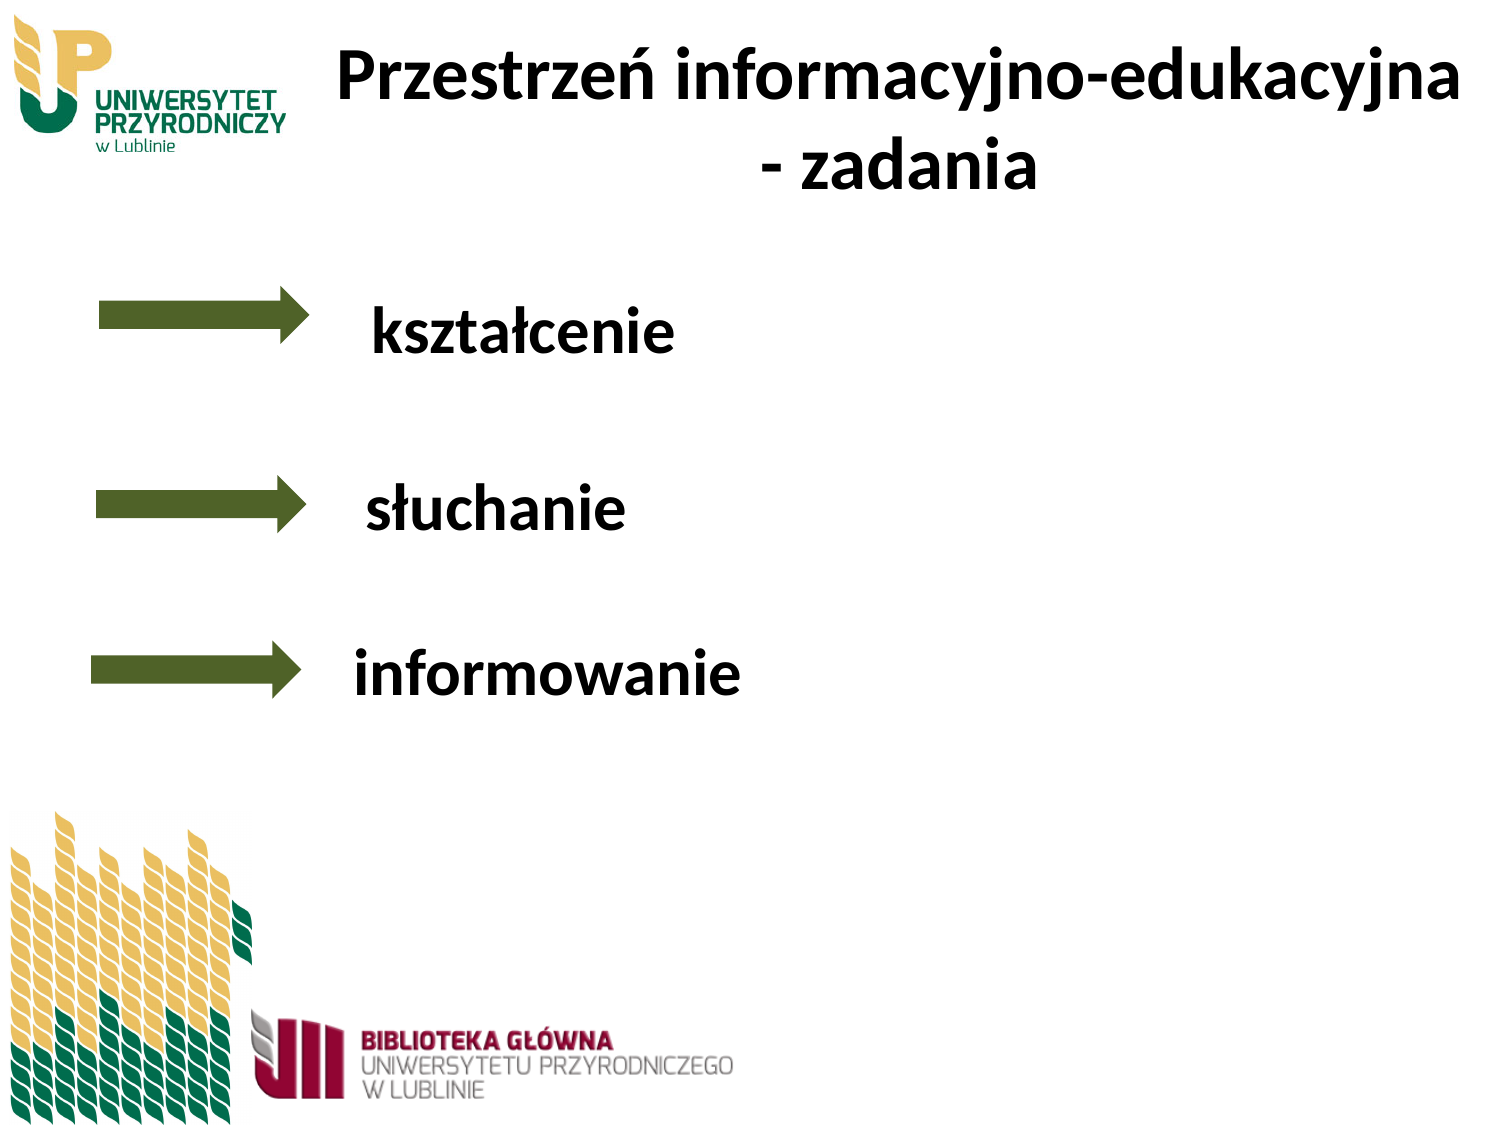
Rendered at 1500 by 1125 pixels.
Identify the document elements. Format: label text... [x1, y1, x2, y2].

text_box [101, 290, 307, 339]
text_box słuchanie [350, 456, 894, 553]
text_box informowanie [338, 621, 882, 718]
text_box [98, 480, 304, 529]
text_box kształcenie [356, 279, 901, 376]
text_box Przestrzeń informacyjno-edukacyjna - zadania [306, 16, 1494, 214]
text_box [93, 645, 299, 694]
picture [9, 811, 739, 1125]
picture [14, 0, 1080, 152]
